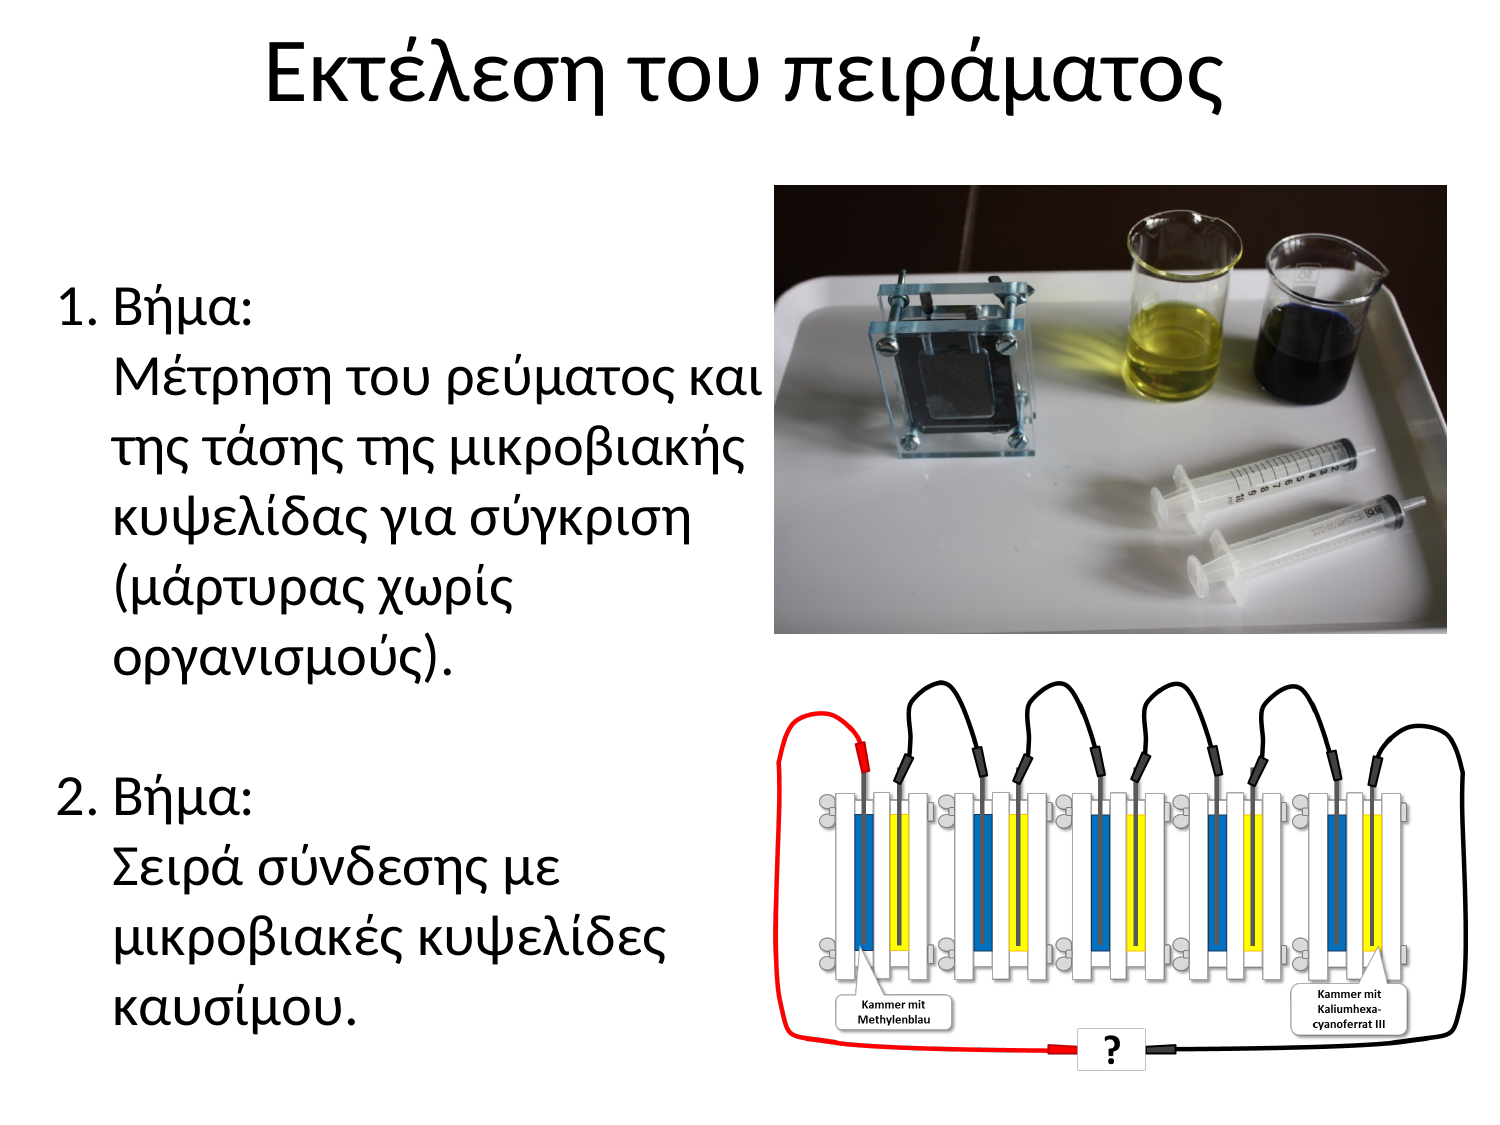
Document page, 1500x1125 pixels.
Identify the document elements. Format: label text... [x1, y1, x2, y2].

text_box Βήμα: Μέτρηση του ρεύματος και της τάσης της μικροβιακής κυψελίδας για σύγκριση (μάρτυρας χωρίς οργανισμούς). Βήμα: Σειρά σύνδεσης με μικροβιακές κυψελίδες καυσίμου. [41, 259, 786, 1046]
picture [773, 680, 1468, 1100]
picture [774, 185, 1447, 634]
title Εκτέλεση του πειράματος [69, 1, 1420, 129]
